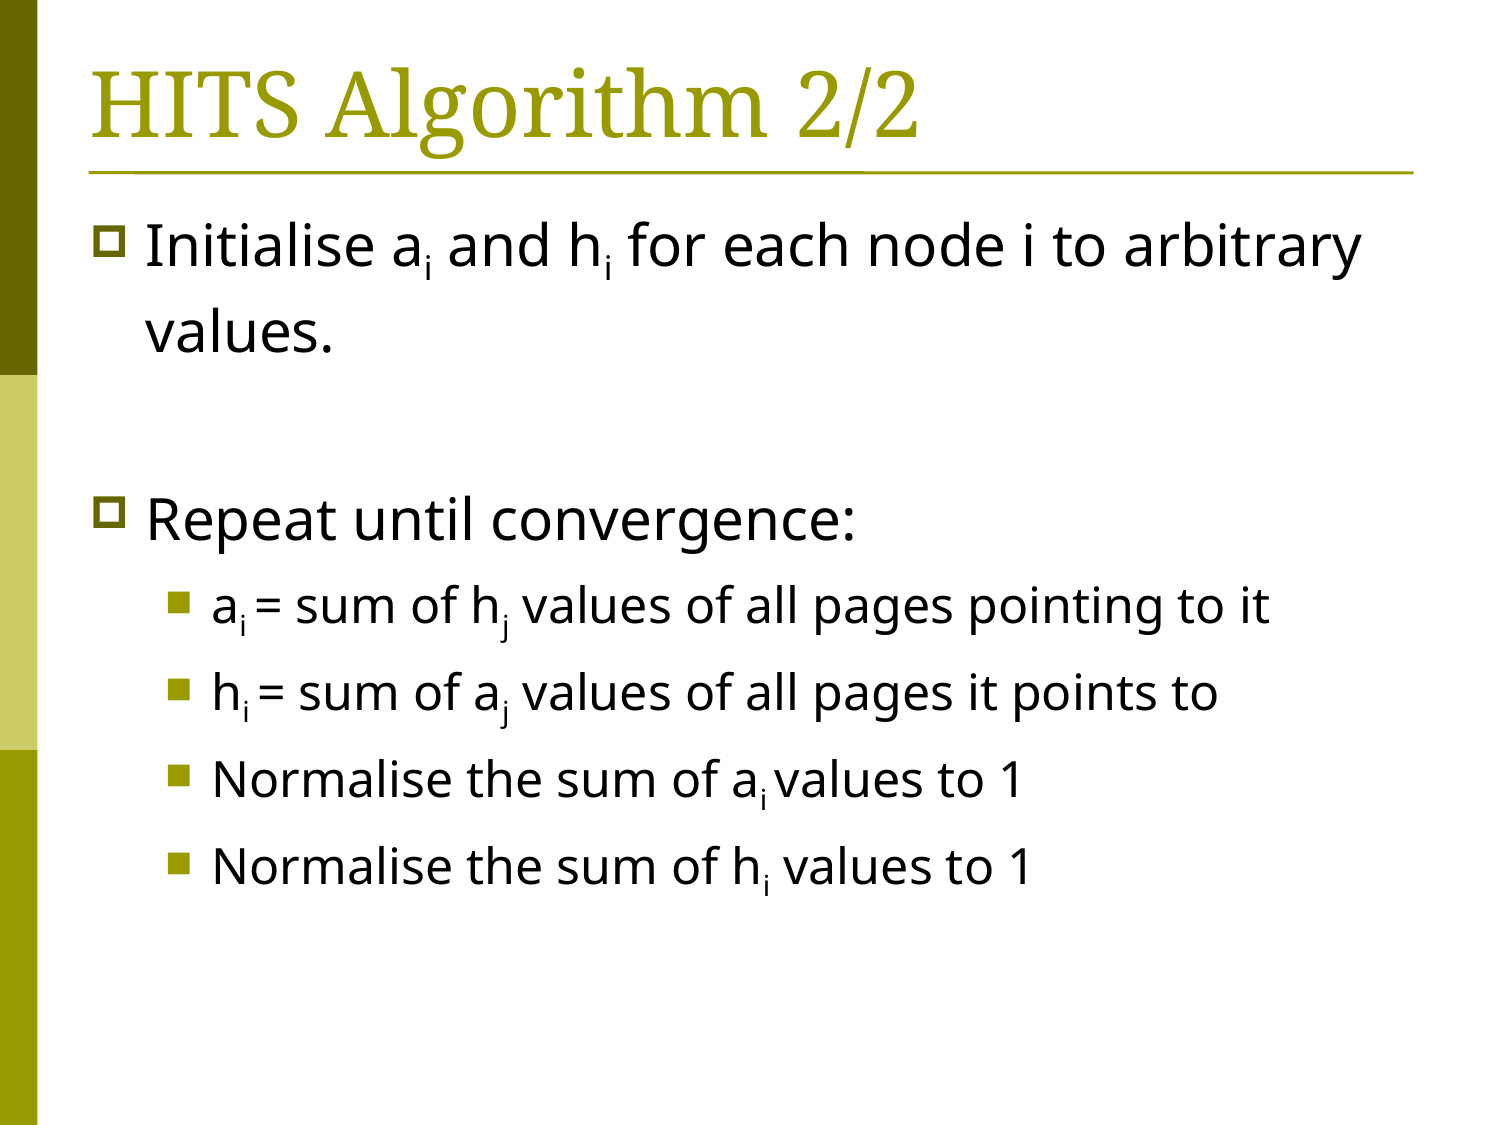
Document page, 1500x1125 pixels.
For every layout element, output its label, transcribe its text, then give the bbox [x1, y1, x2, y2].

title HITS Algorithm 2/2 [75, 45, 1426, 173]
list Initialise ai and hi for each node i to arbitrary values. Repeat until convergence: ai = sum of hj values of all pages pointing to it hi = sum of aj values of all pages it points to Normalise the sum of ai values to 1 Normalise the sum of hi values to 1 [75, 196, 1426, 1006]
